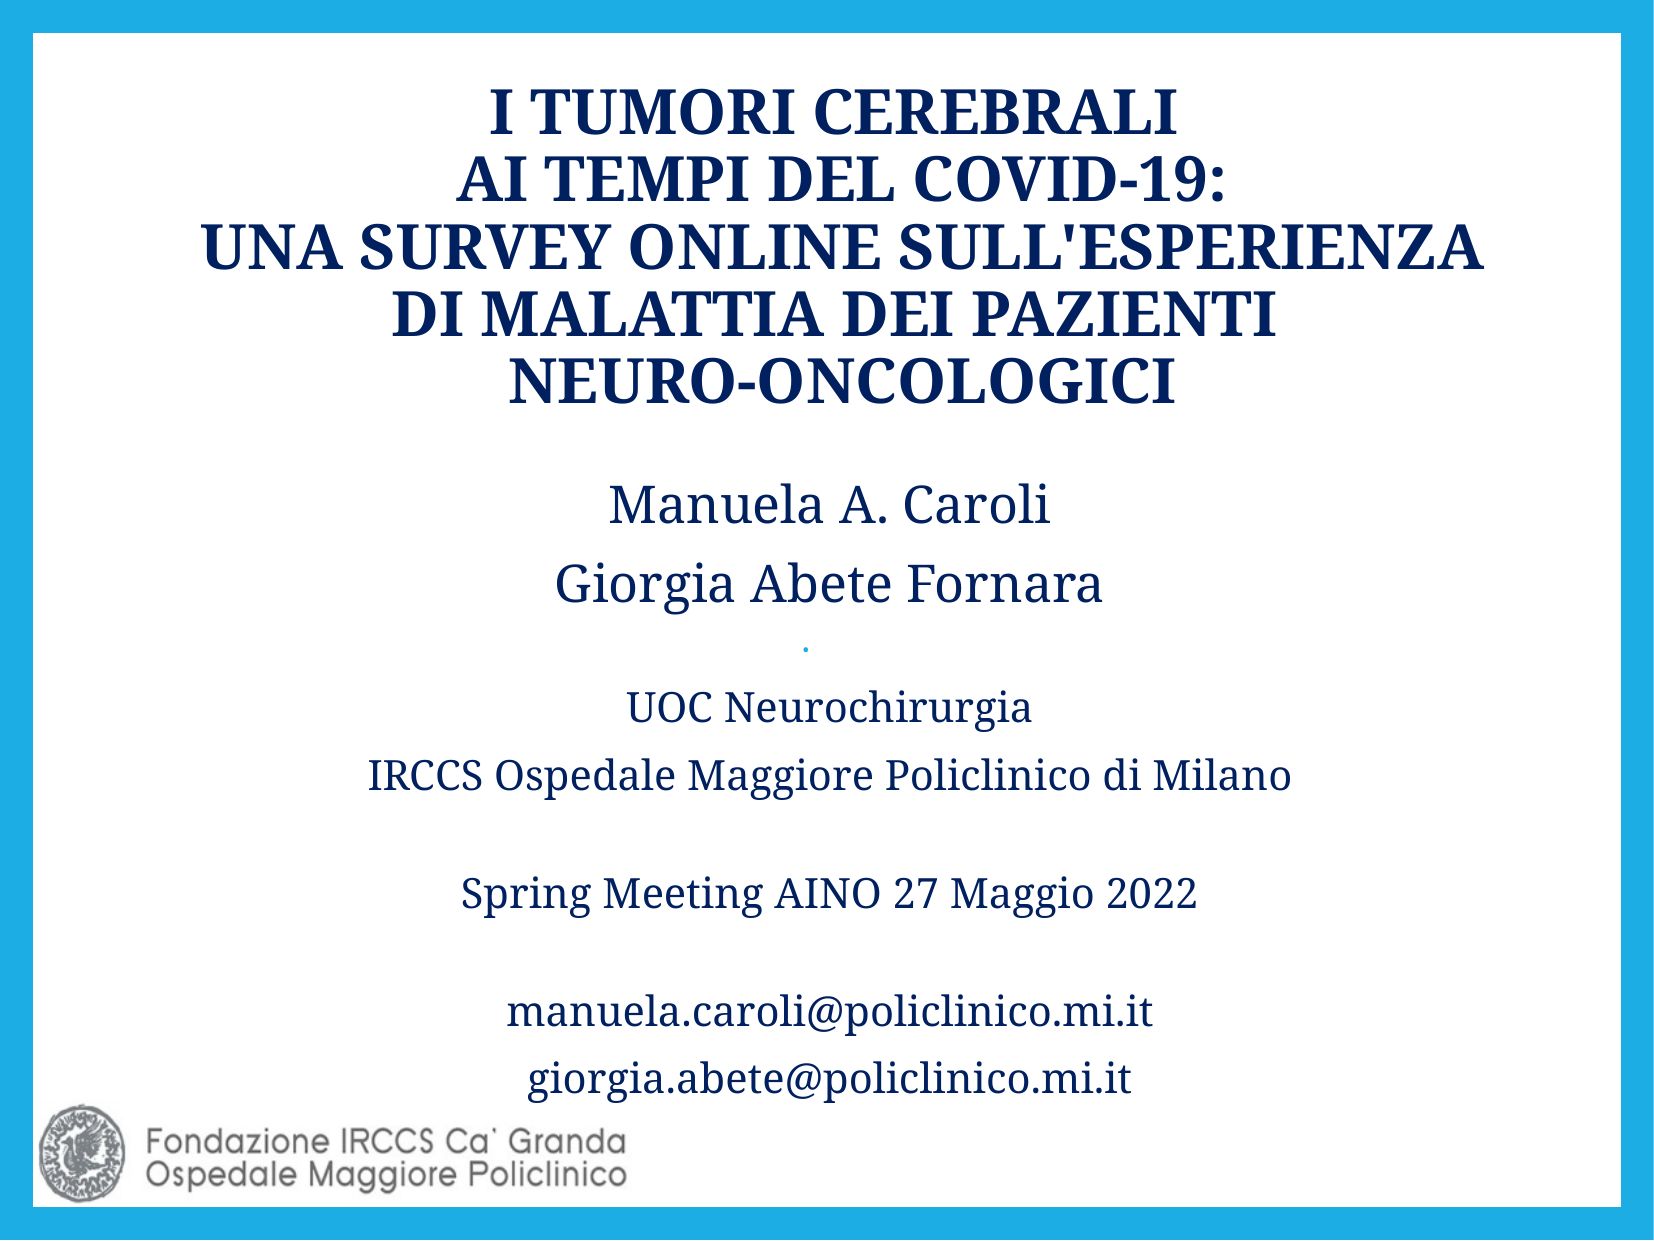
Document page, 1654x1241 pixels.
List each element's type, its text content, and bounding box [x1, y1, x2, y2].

title I TUMORI CEREBRALI AI TEMPI DEL COVID-19: UNA SURVEY ONLINE SULL'ESPERIENZA DI MALATTIA DEI PAZIENTI NEURO-ONCOLOGICI [82, 70, 1603, 427]
picture [38, 1100, 653, 1205]
subtitle Manuela A. Caroli Giorgia Abete Fornara UOC Neurochirurgia IRCCS Ospedale Maggiore Policlinico di Milano Spring Meeting AINO 27 Maggio 2022 manuela.caroli@policlinico.mi.it giorgia.abete@policlinico.mi.it [82, 467, 1571, 1114]
